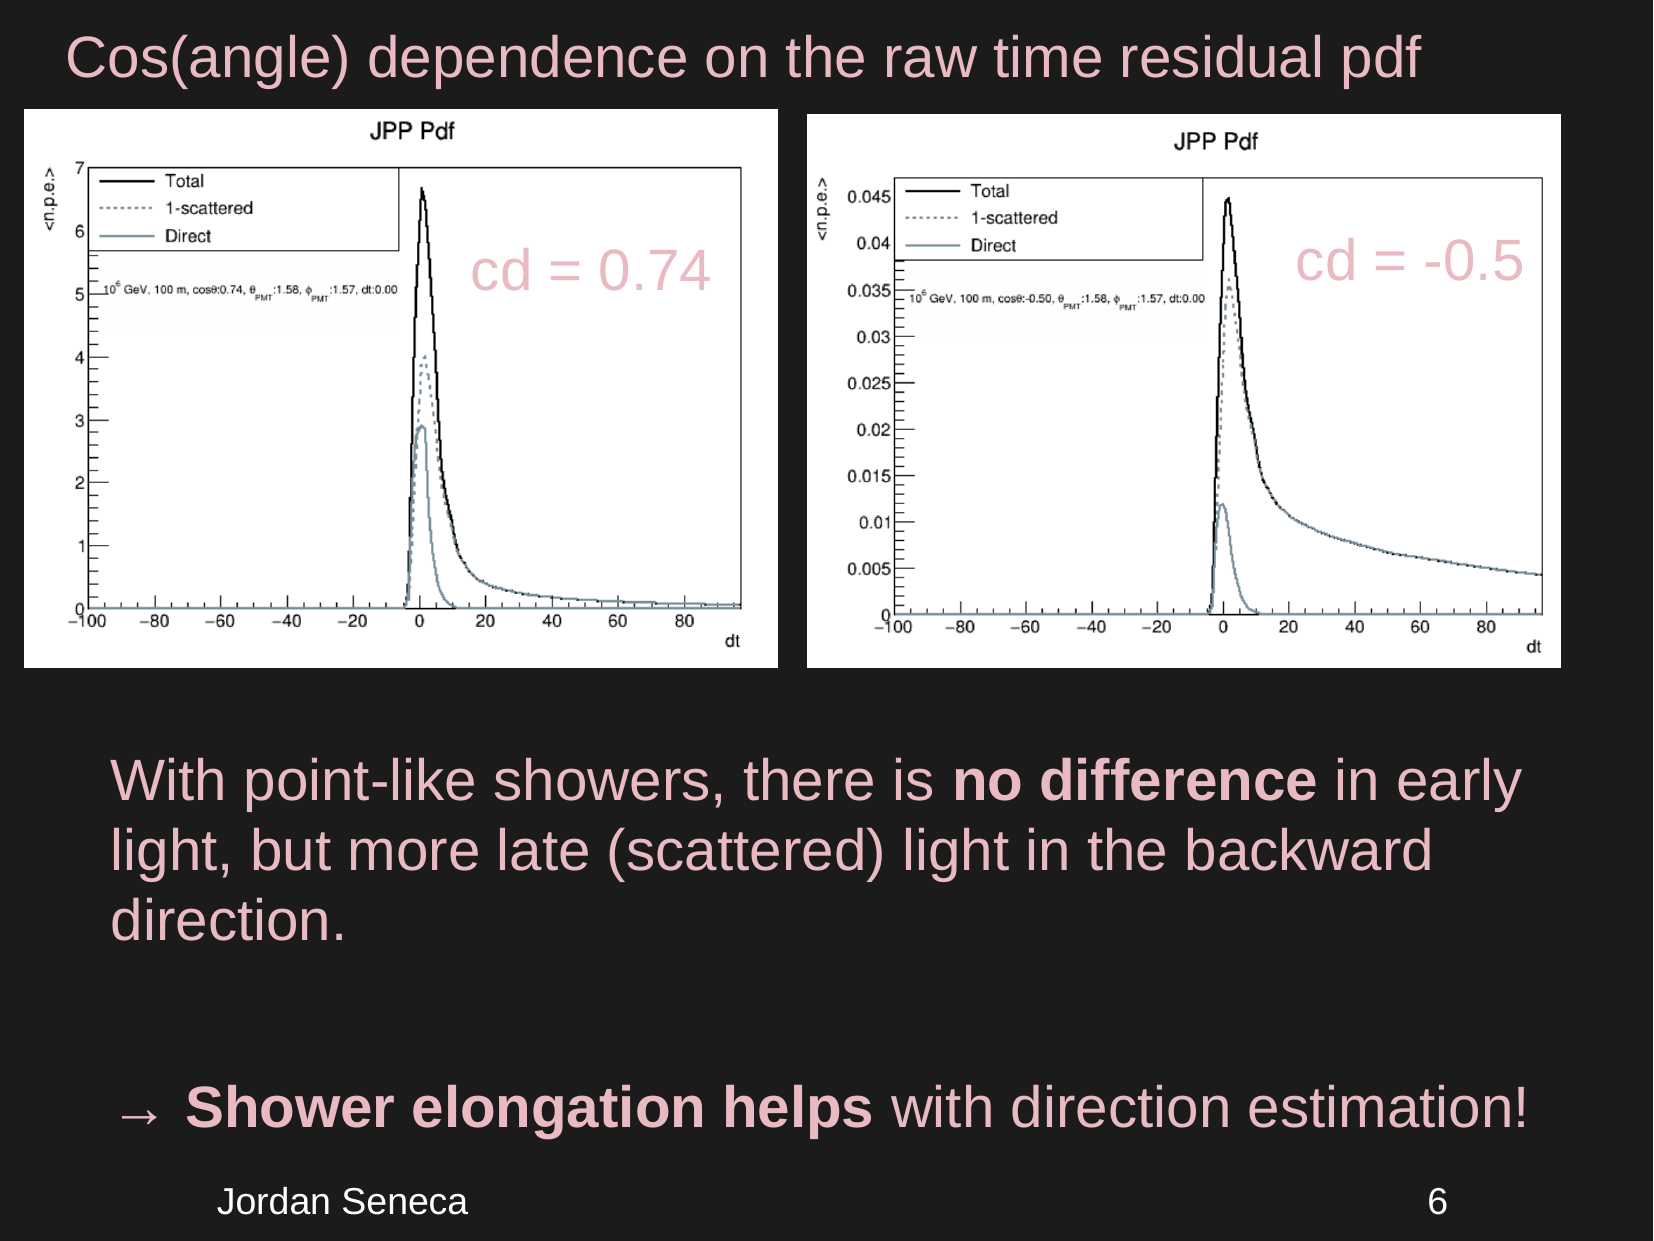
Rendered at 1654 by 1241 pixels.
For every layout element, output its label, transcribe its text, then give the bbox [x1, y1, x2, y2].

text_box cd = -0.5 [1245, 215, 1654, 301]
text_box With point-like showers, there is no difference in early light, but more late (scattered) light in the backward direction. → Shower elongation helps with direction estimation! [60, 735, 1591, 1147]
picture [24, 109, 778, 668]
picture [807, 114, 1561, 668]
text_box Cos(angle) dependence on the raw time residual pdf [15, 12, 1636, 98]
text_box cd = 0.74 [420, 225, 991, 310]
